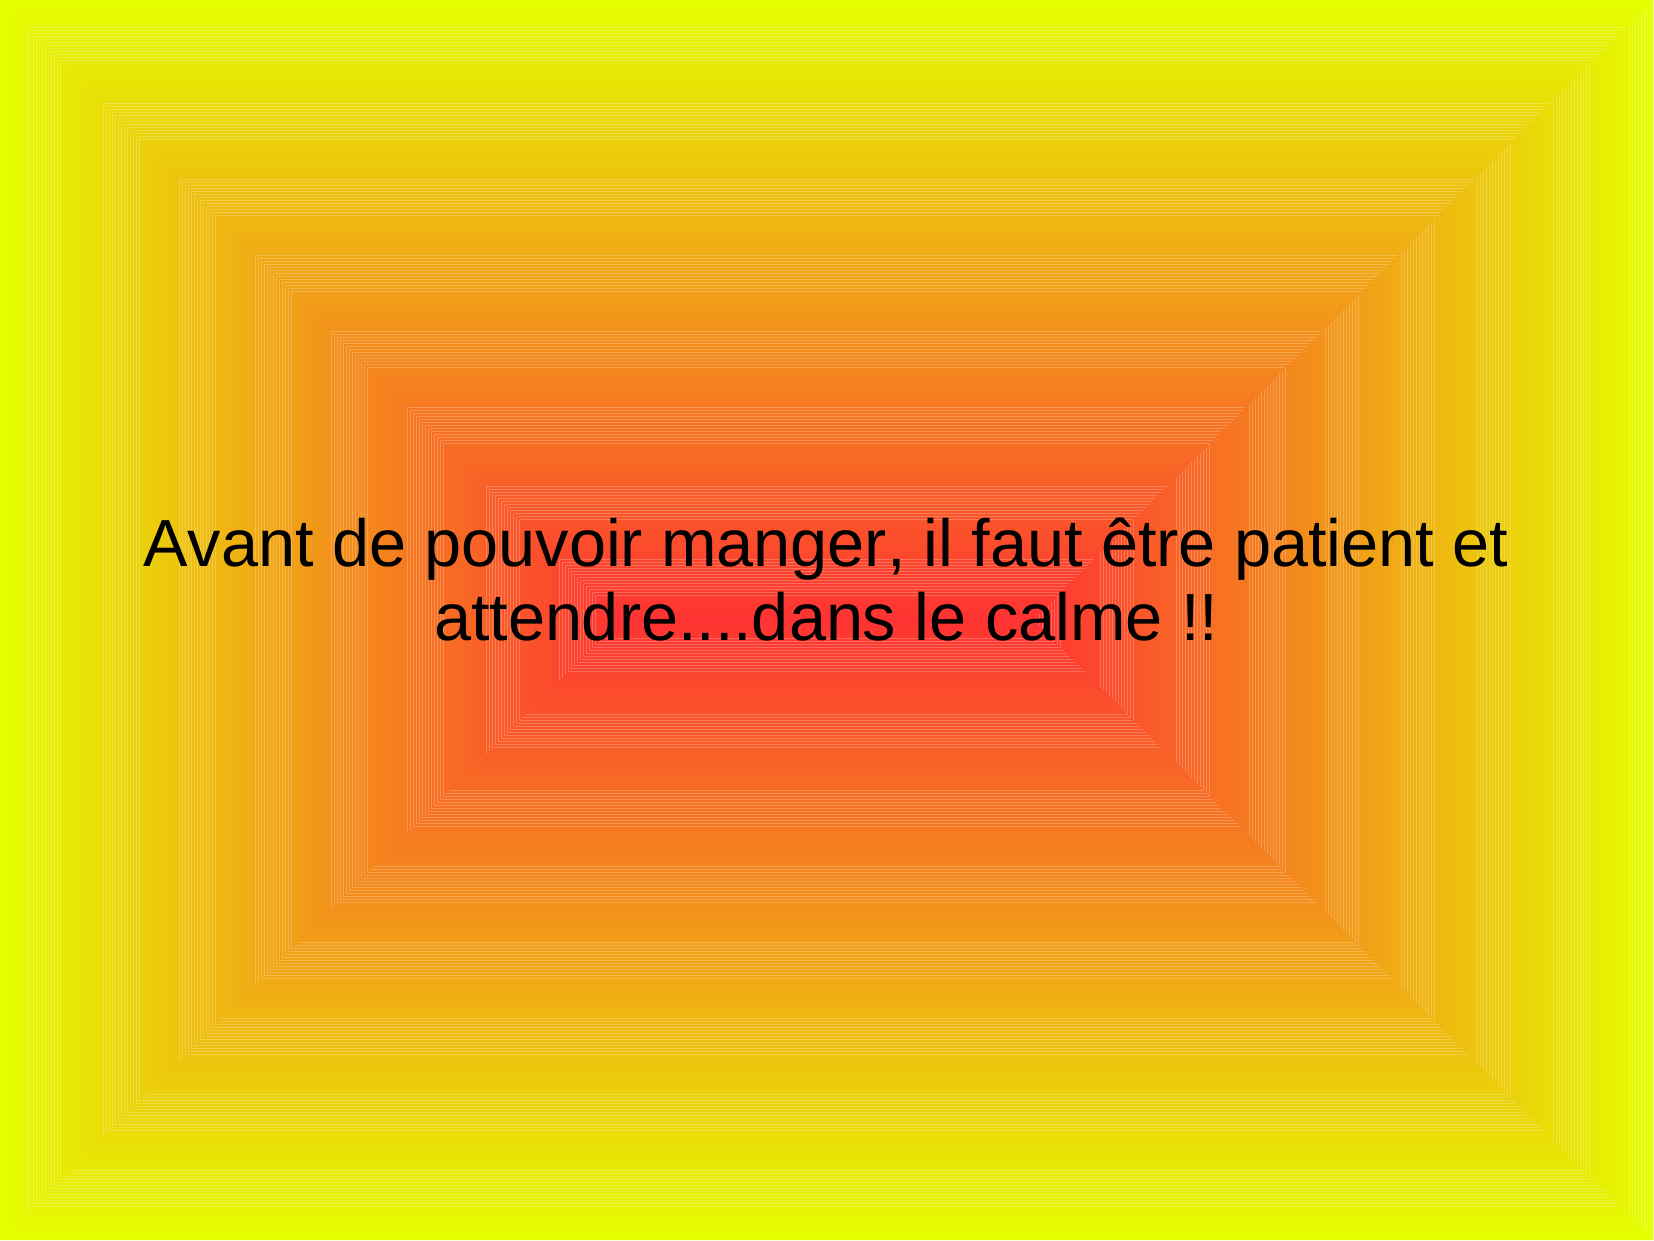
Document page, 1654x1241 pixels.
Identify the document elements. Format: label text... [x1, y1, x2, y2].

text_box Avant de pouvoir manger, il faut être patient et attendre....dans le calme !! [82, 49, 1571, 1109]
